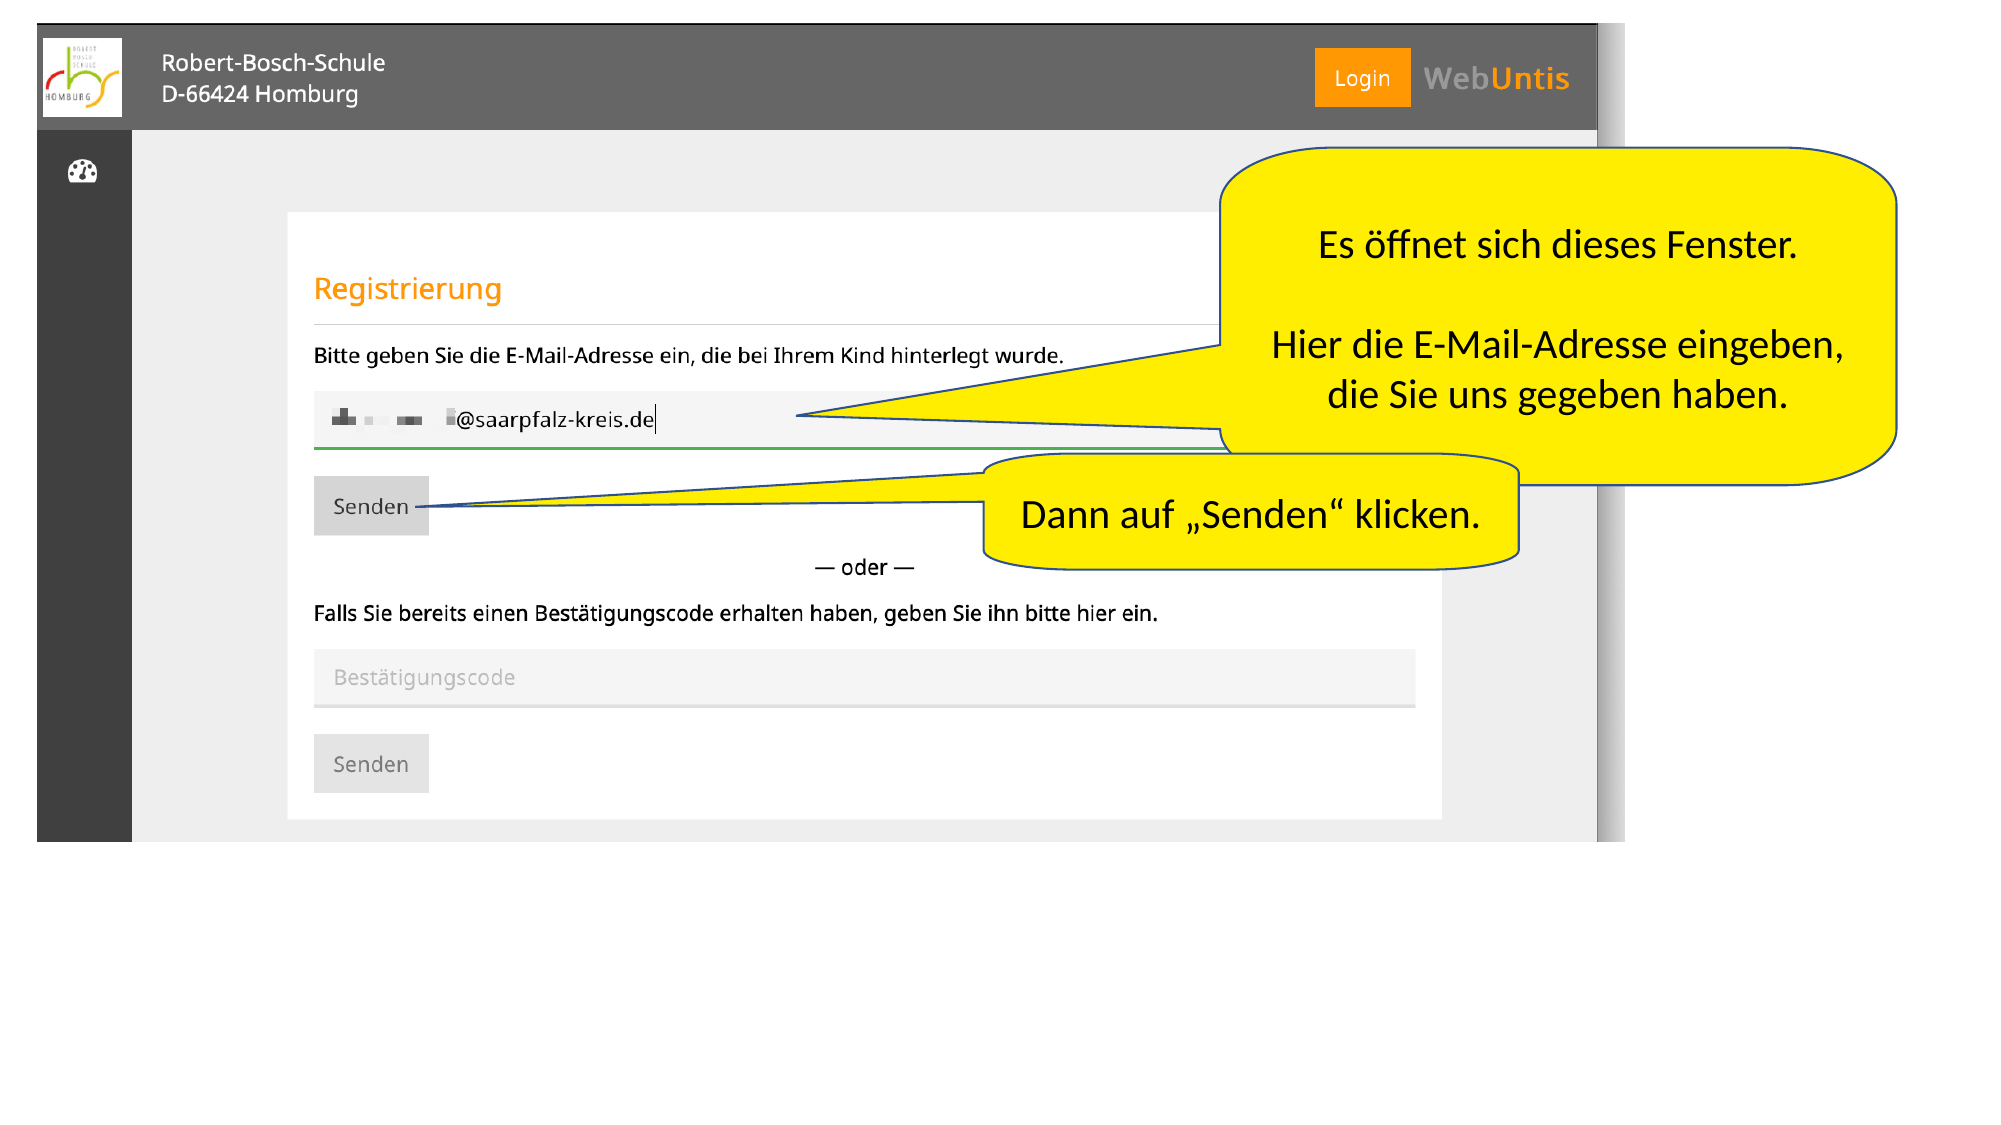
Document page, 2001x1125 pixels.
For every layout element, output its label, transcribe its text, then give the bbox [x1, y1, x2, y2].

picture [37, 23, 1625, 842]
text_box Dann auf „Senden“ klicken. [415, 453, 1519, 570]
text_box Es öffnet sich dieses Fenster. Hier die E-Mail-Adresse eingeben, die Sie uns gegeben haben. [795, 147, 1897, 486]
